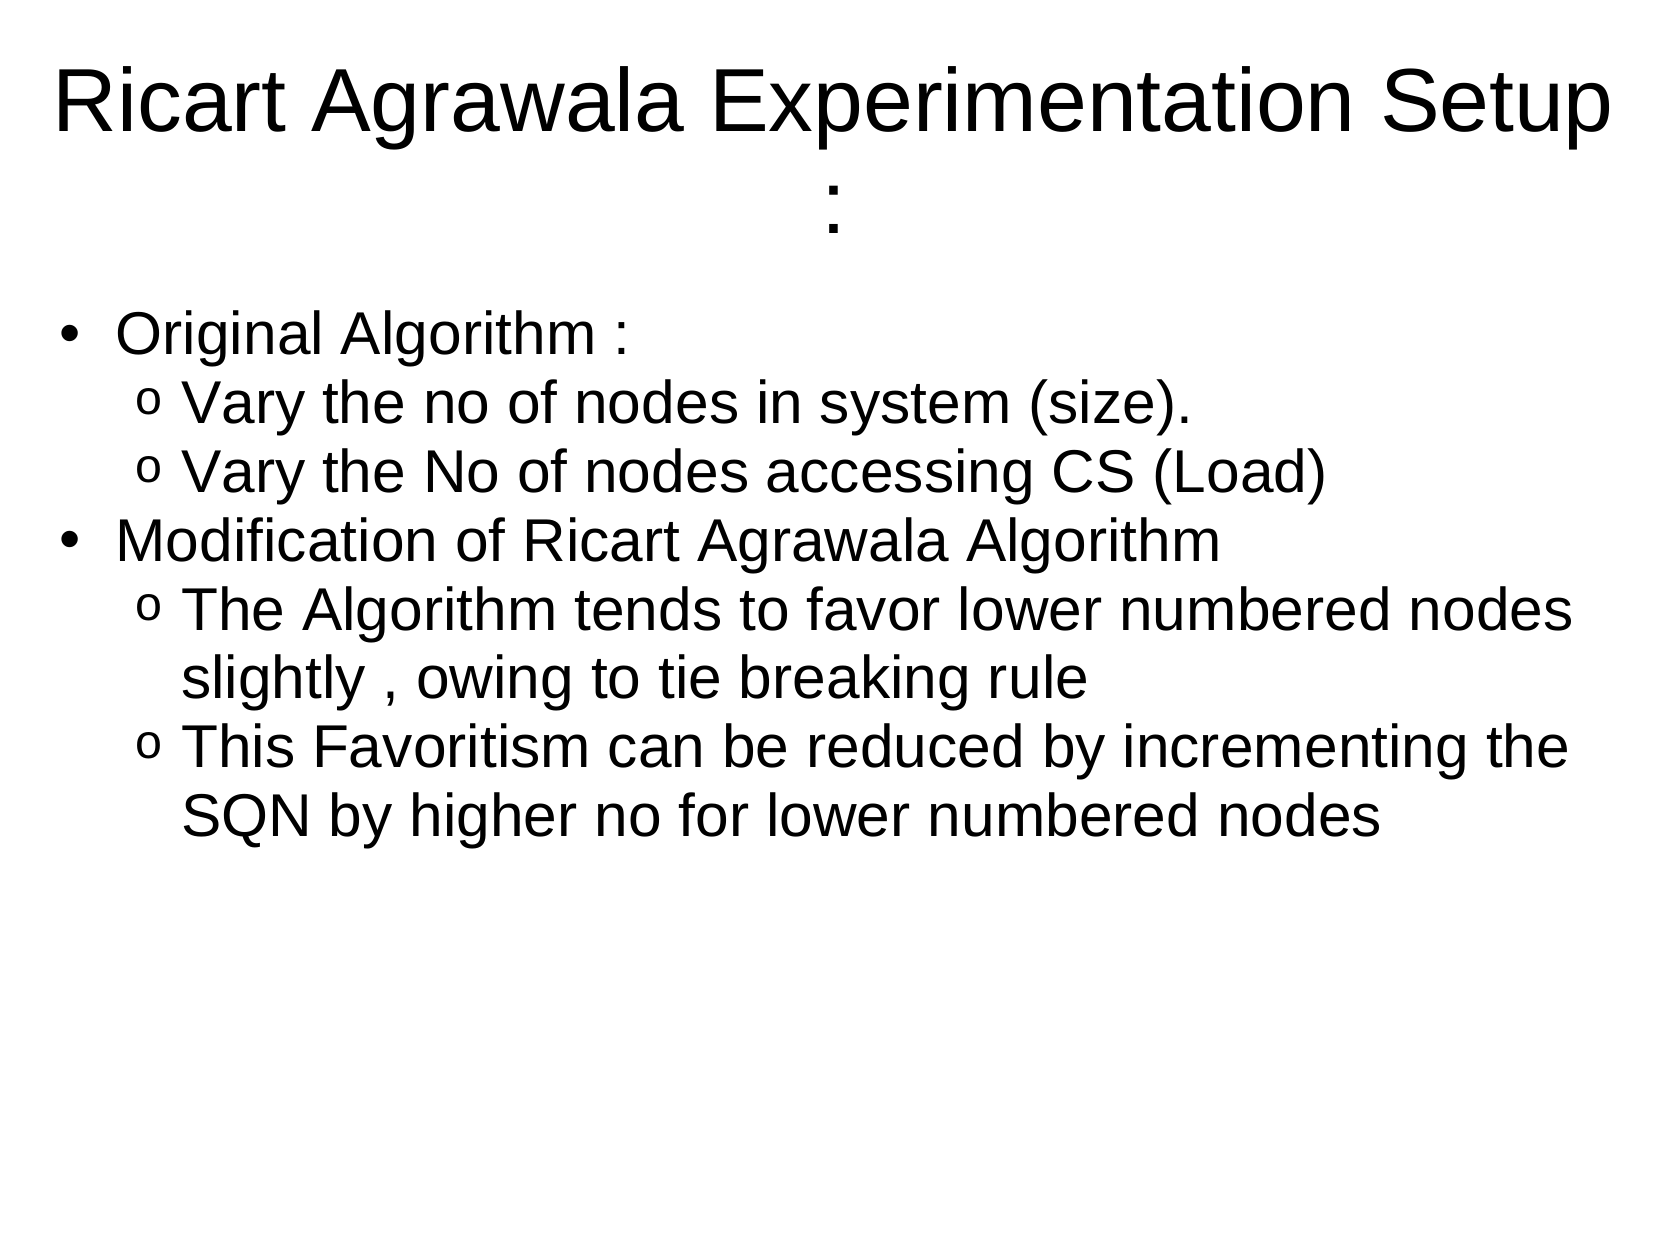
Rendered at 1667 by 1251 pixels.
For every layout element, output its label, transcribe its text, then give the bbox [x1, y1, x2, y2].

title Ricart Agrawala Experimentation Setup : [40, 49, 1627, 255]
list Original Algorithm : Vary the no of nodes in system (size). Vary the No of nodes accessing CS (Load) Modification of Ricart Agrawala Algorithm The Algorithm tends to favor lower numbered nodes slightly , owing to tie breaking rule This Favoritism can be reduced by incrementing the SQN by higher no for lower numbered nodes [40, 300, 1627, 1201]
